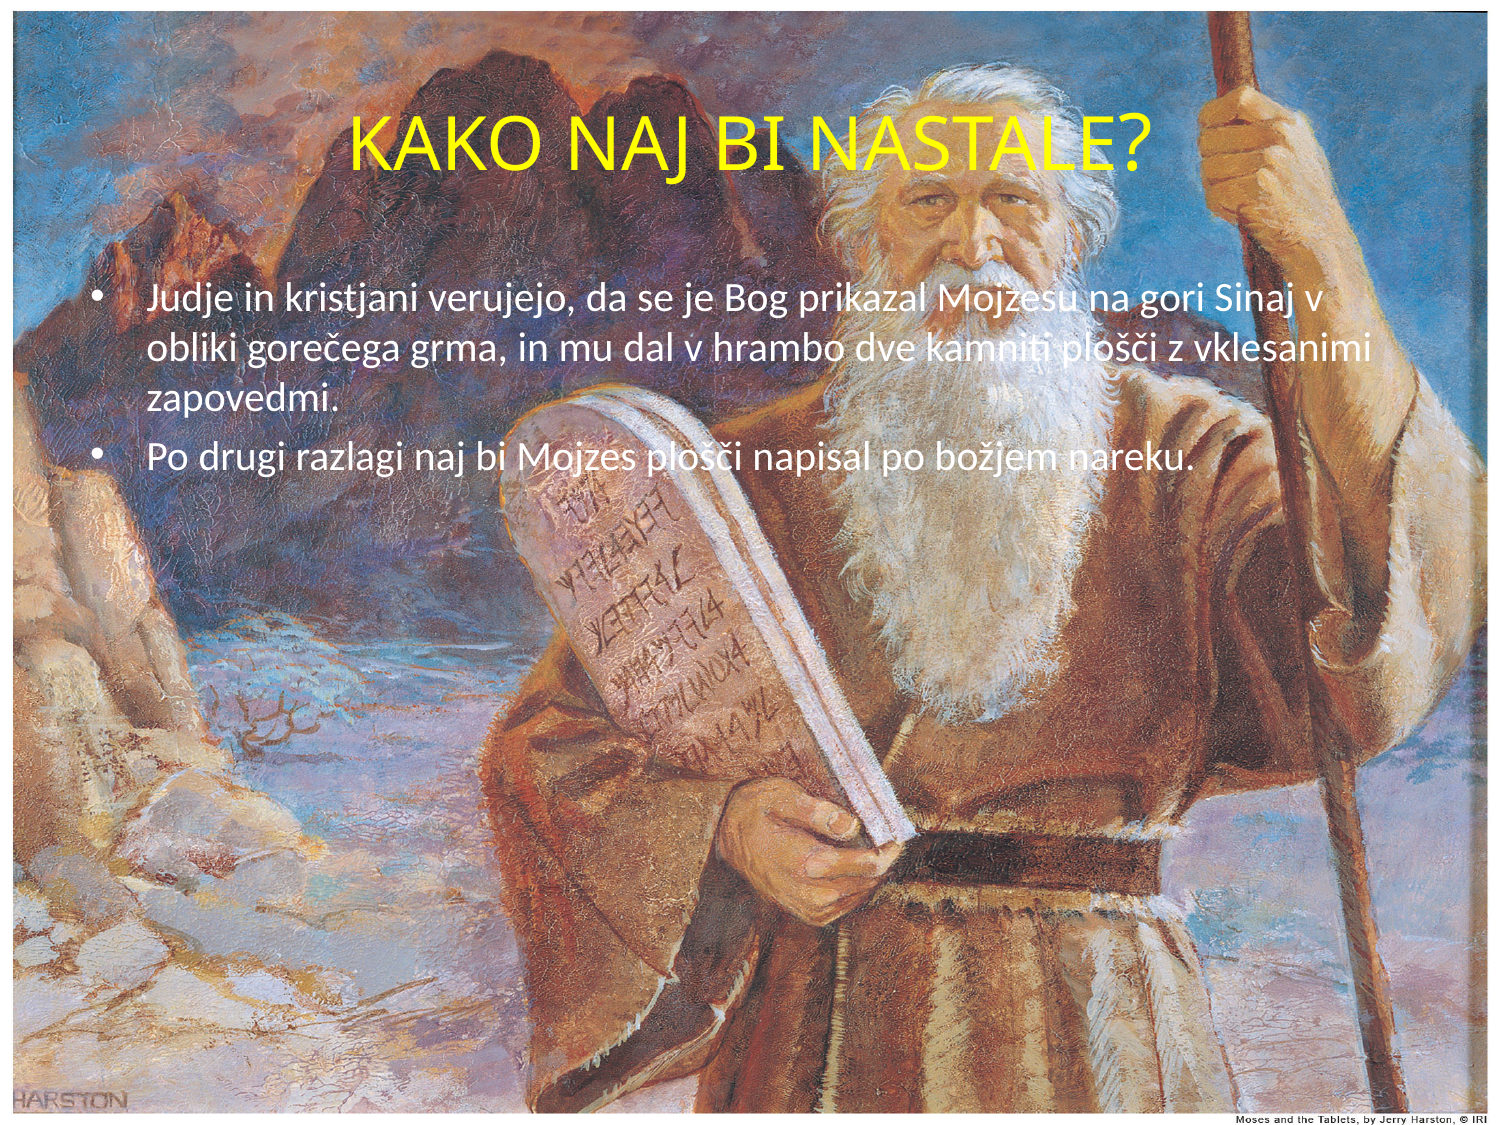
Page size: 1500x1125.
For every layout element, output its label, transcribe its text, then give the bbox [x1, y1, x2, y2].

list Judje in kristjani verujejo, da se je Bog prikazal Mojzesu na gori Sinaj v obliki gorečega grma, in mu dal v hrambo dve kamniti plošči z vklesanimi zapovedmi. Po drugi razlagi naj bi Mojzes plošči napisal po božjem nareku. [75, 262, 1425, 1005]
title KAKO NAJ BI NASTALE? [75, 45, 1425, 233]
picture [0, 0, 1500, 1125]
